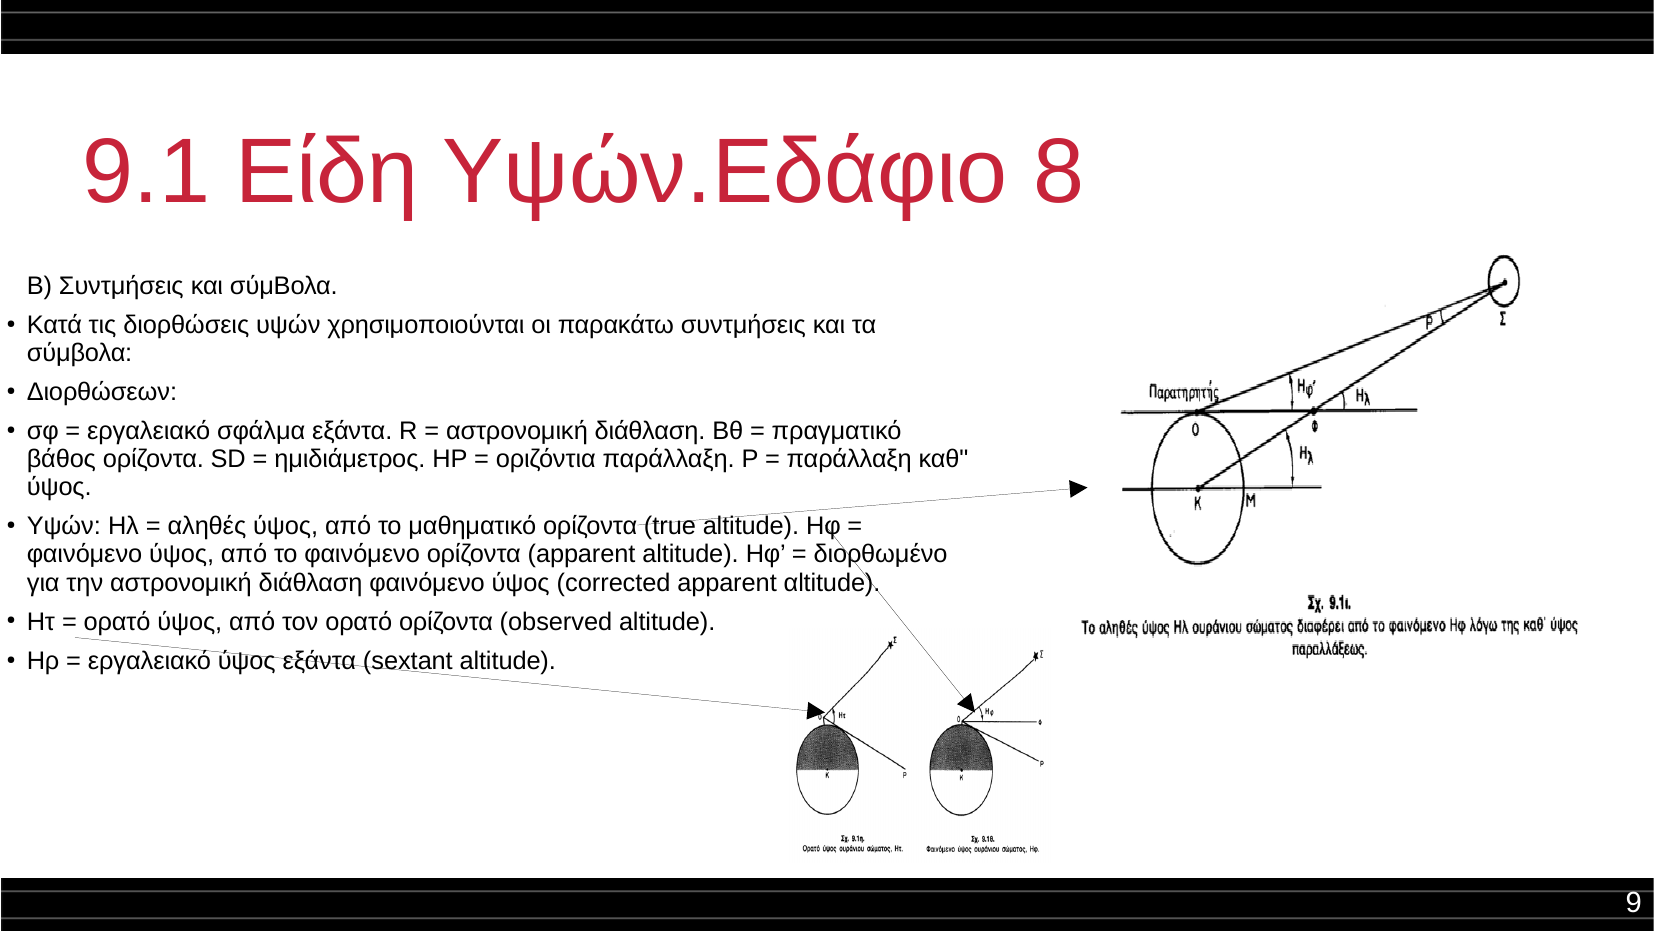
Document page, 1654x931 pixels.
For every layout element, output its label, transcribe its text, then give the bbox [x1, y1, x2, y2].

picture [1, 0, 1654, 54]
picture [1, 878, 1654, 931]
list Β) Συντμήσεις και σύμΒολα. Κατά τις διορθώσεις υψών χρησιμοποιούνται οι παρακάτω συντμήσεις και τα σύμβολα: Διορθώσεων: σφ = εργαλειακό σφάλμα εξάντα. R = αστρονομική διάθλαση. Βθ = πραγματικό βάθος ορίζοντα. SD = ημιδιάμετρος. ΗΡ = οριζόντια παράλλαξη. Ρ = παράλλαξη καθ" ύψος. Υψών: Ηλ = αληθές ύψος, από το μαθηματικό ορίζοντα (true altitude). Ηφ = φαινόμενο ύψος, από το φαινόμενο ορίζοντα (apparent altitude). Ηφ’ = διορθωμένο για την αστρονομική διάθλαση φαινόμενο ύψος (corrected apparent αltitude). Ητ = ορατό ύψος, από τον ορατό ορίζοντα (observed altitude). Ηρ = εργαλειακό ύψος εξάντα (sextant altitude). [0, 271, 976, 863]
title 9.1 Είδη Υψών.Εδάφιο 8 [82, 92, 1571, 249]
picture [787, 227, 1596, 863]
